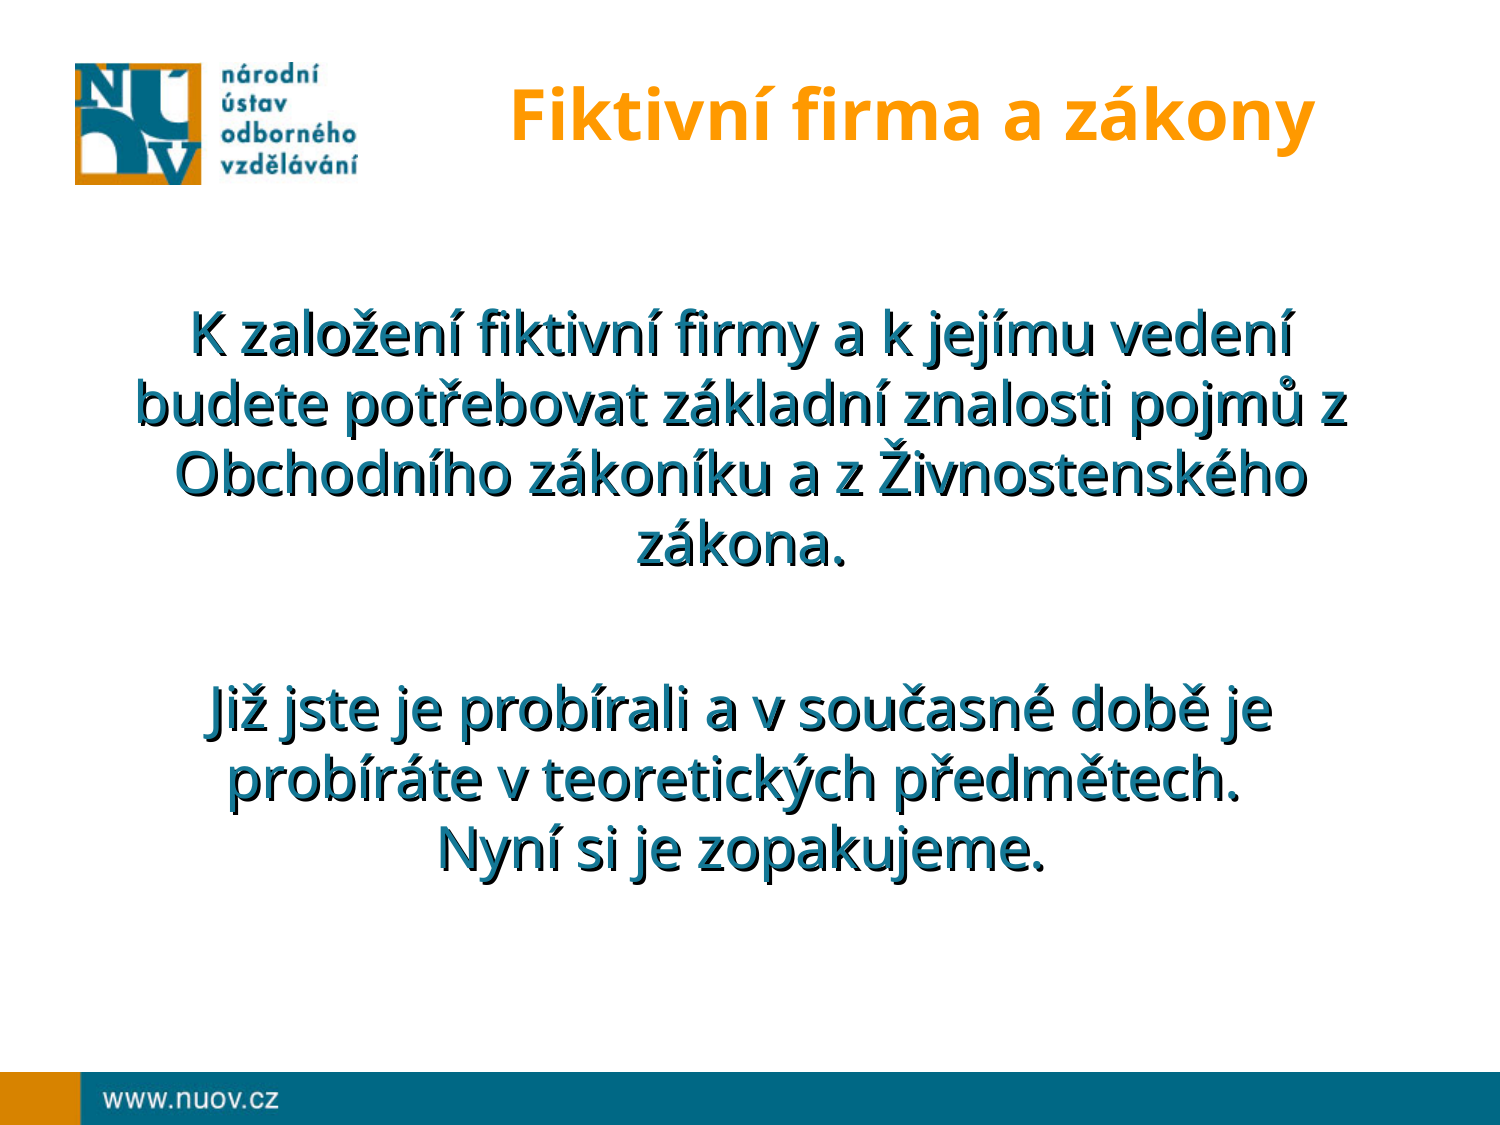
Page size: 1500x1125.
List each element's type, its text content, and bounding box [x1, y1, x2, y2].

text_box K založení fiktivní firmy a k jejímu vedení budete potřebovat základní znalosti pojmů z Obchodního zákoníku a z Živnostenského zákona. Již jste je probírali a v současné době je probíráte v teoretických předmětech. Nyní si je zopakujeme. [74, 287, 1407, 888]
title Fiktivní firma a zákony [399, 37, 1425, 188]
text_box [75, 62, 358, 185]
text_box [0, 1072, 1500, 1125]
